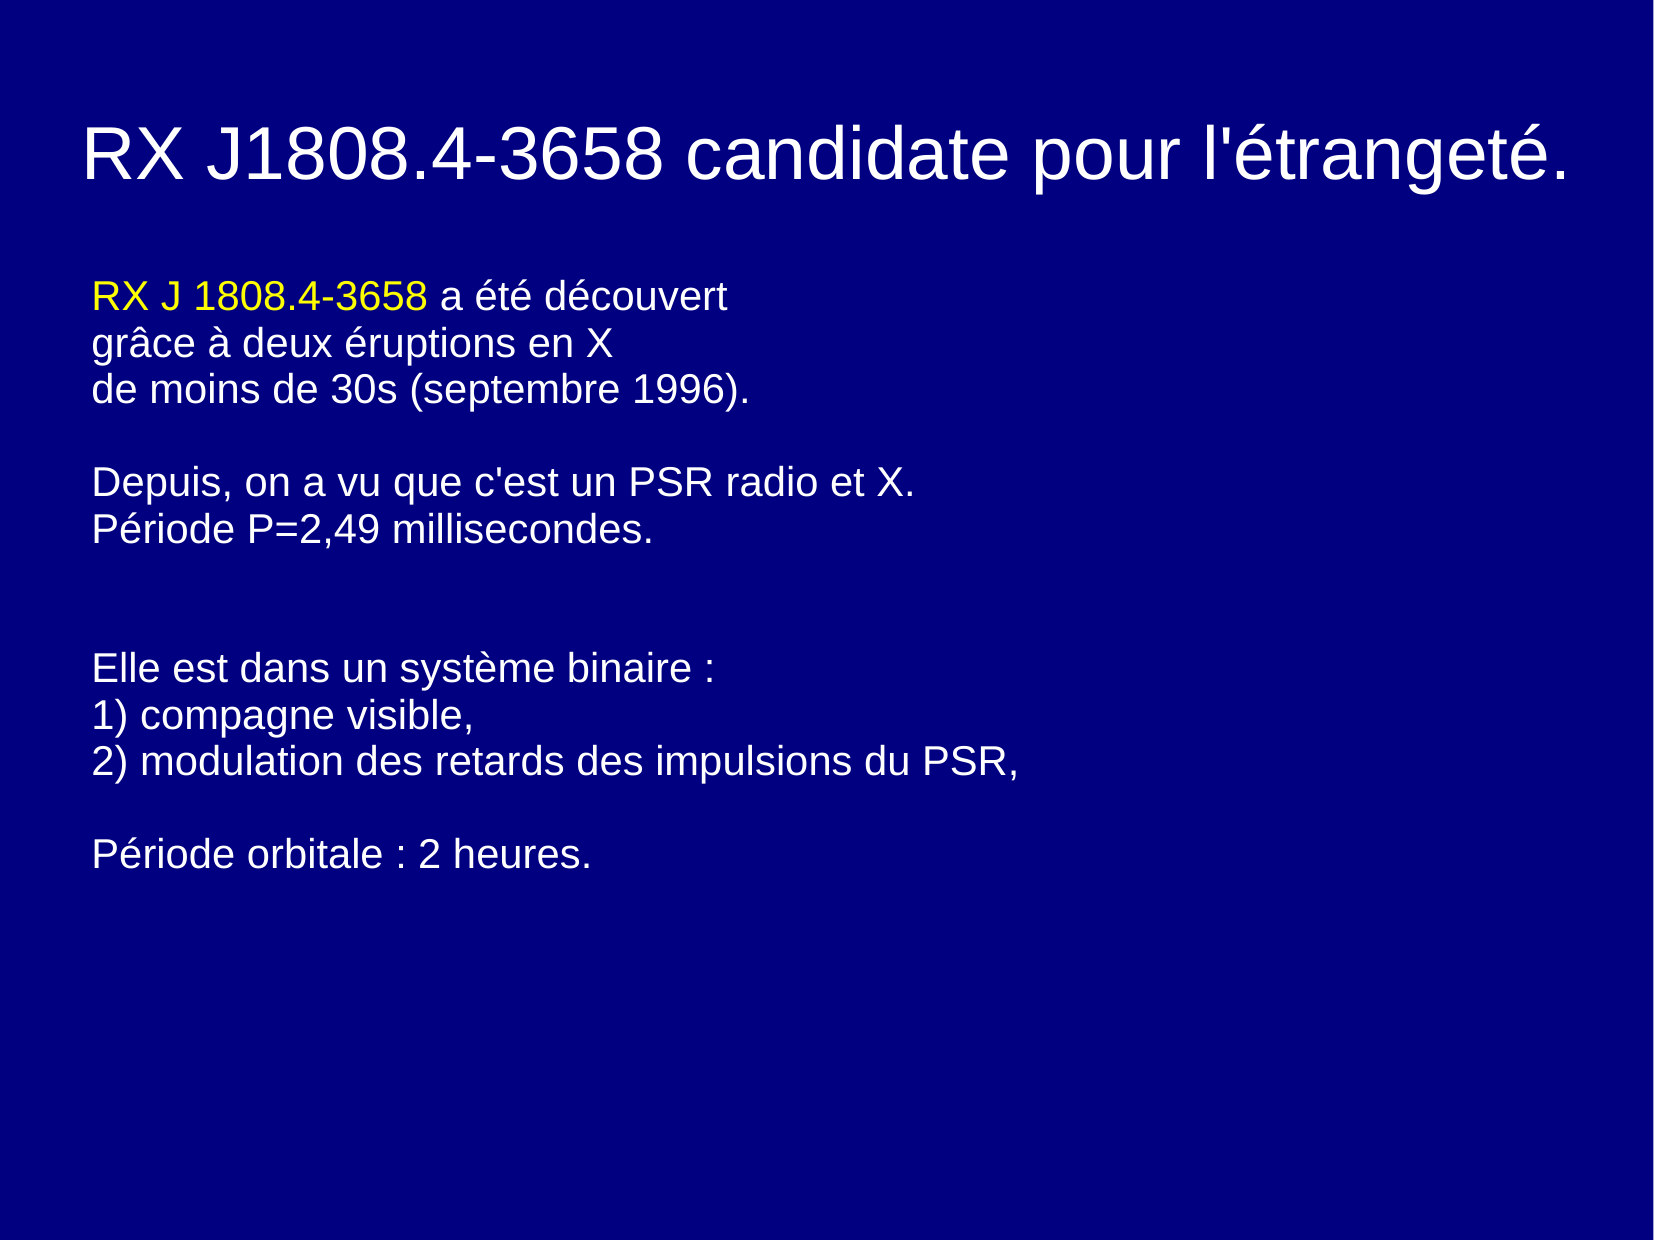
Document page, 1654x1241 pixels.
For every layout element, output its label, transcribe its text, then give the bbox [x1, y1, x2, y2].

text_box RX J 1808.4-3658 a été découvert grâce à deux éruptions en X de moins de 30s (septembre 1996). Depuis, on a vu que c'est un PSR radio et X. Période P=2,49 millisecondes. Elle est dans un système binaire : 1) compagne visible, 2) modulation des retards des impulsions du PSR, Période orbitale : 2 heures. [59, 265, 1329, 1093]
title RX J1808.4-3658 candidate pour l'étrangeté. [29, 50, 1625, 258]
